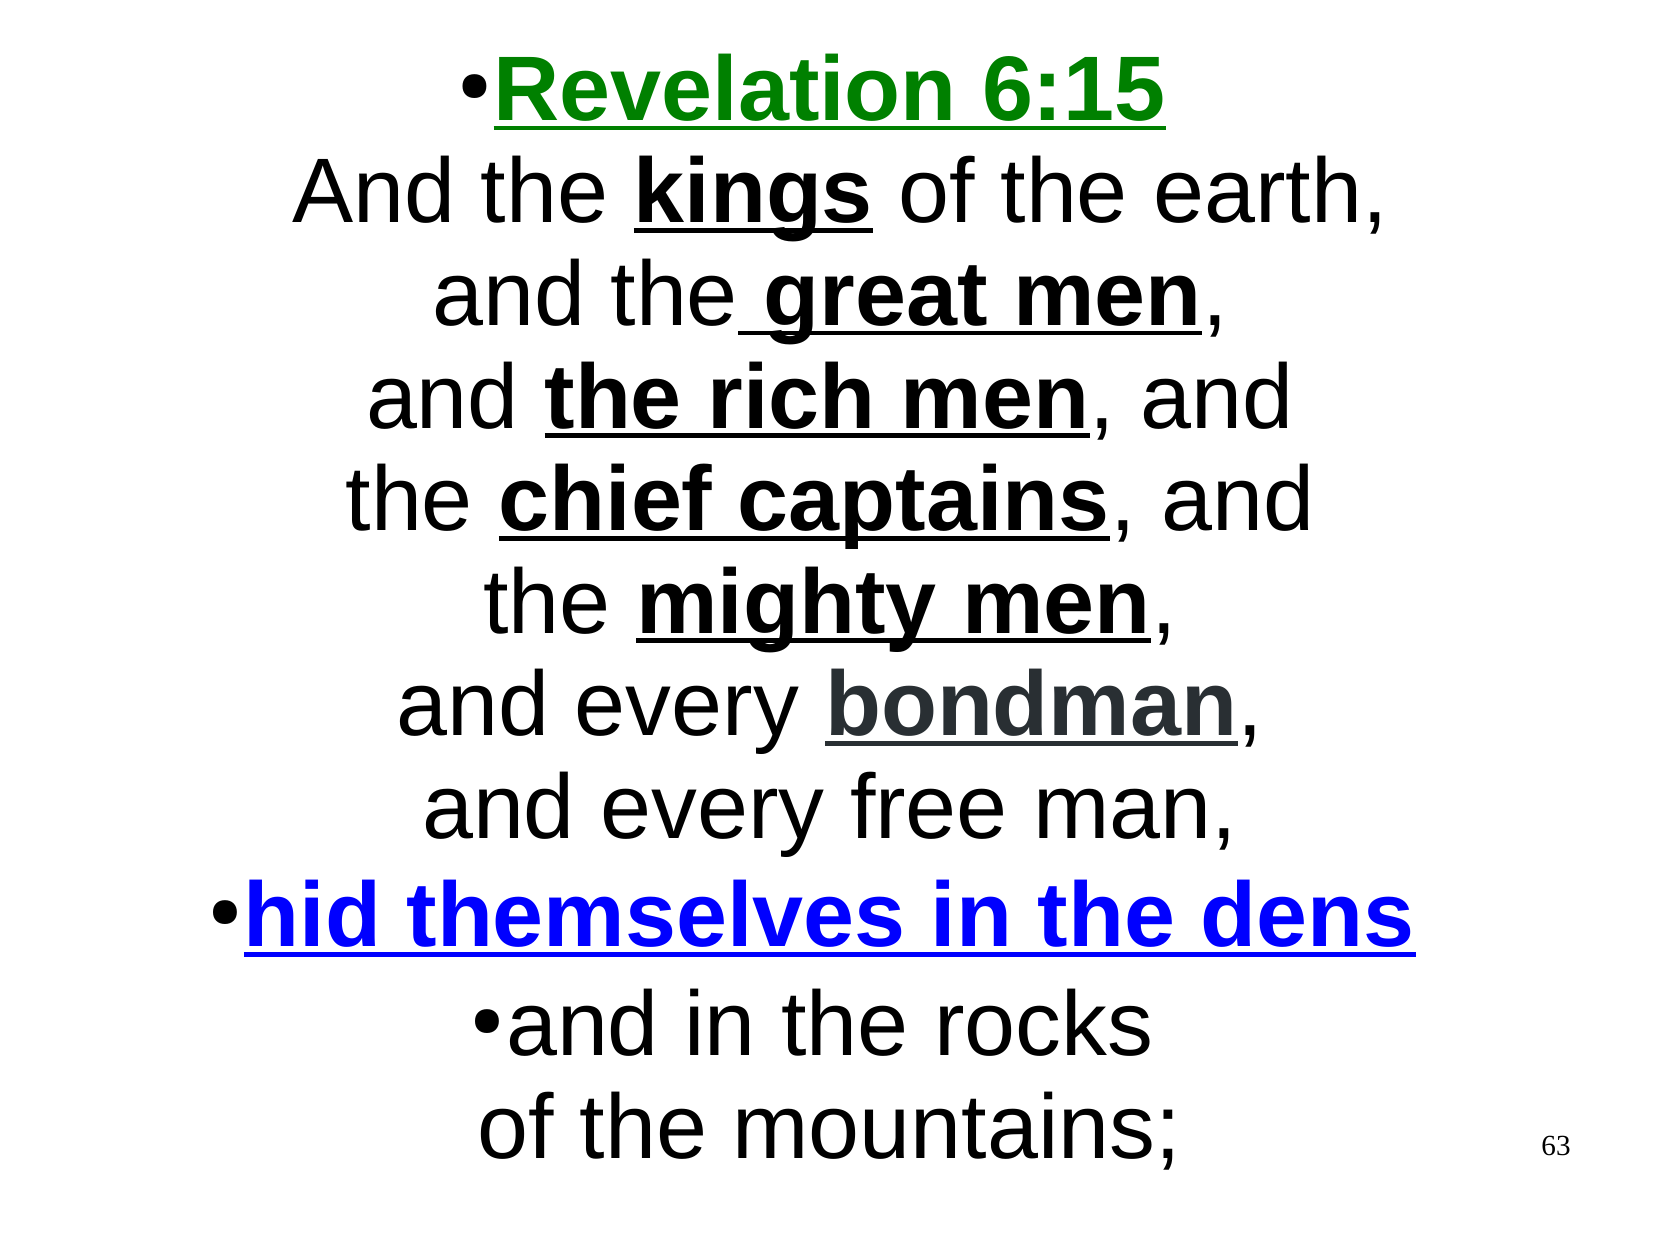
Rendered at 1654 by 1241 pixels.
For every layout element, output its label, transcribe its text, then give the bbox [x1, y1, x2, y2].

list Revelation 6:15 And the kings of the earth, and the great men, and the rich men, and the chief captains, and the mighty men, and every bondman, and every free man, hid themselves in the dens and in the rocks of the mountains; [37, 37, 1613, 1201]
